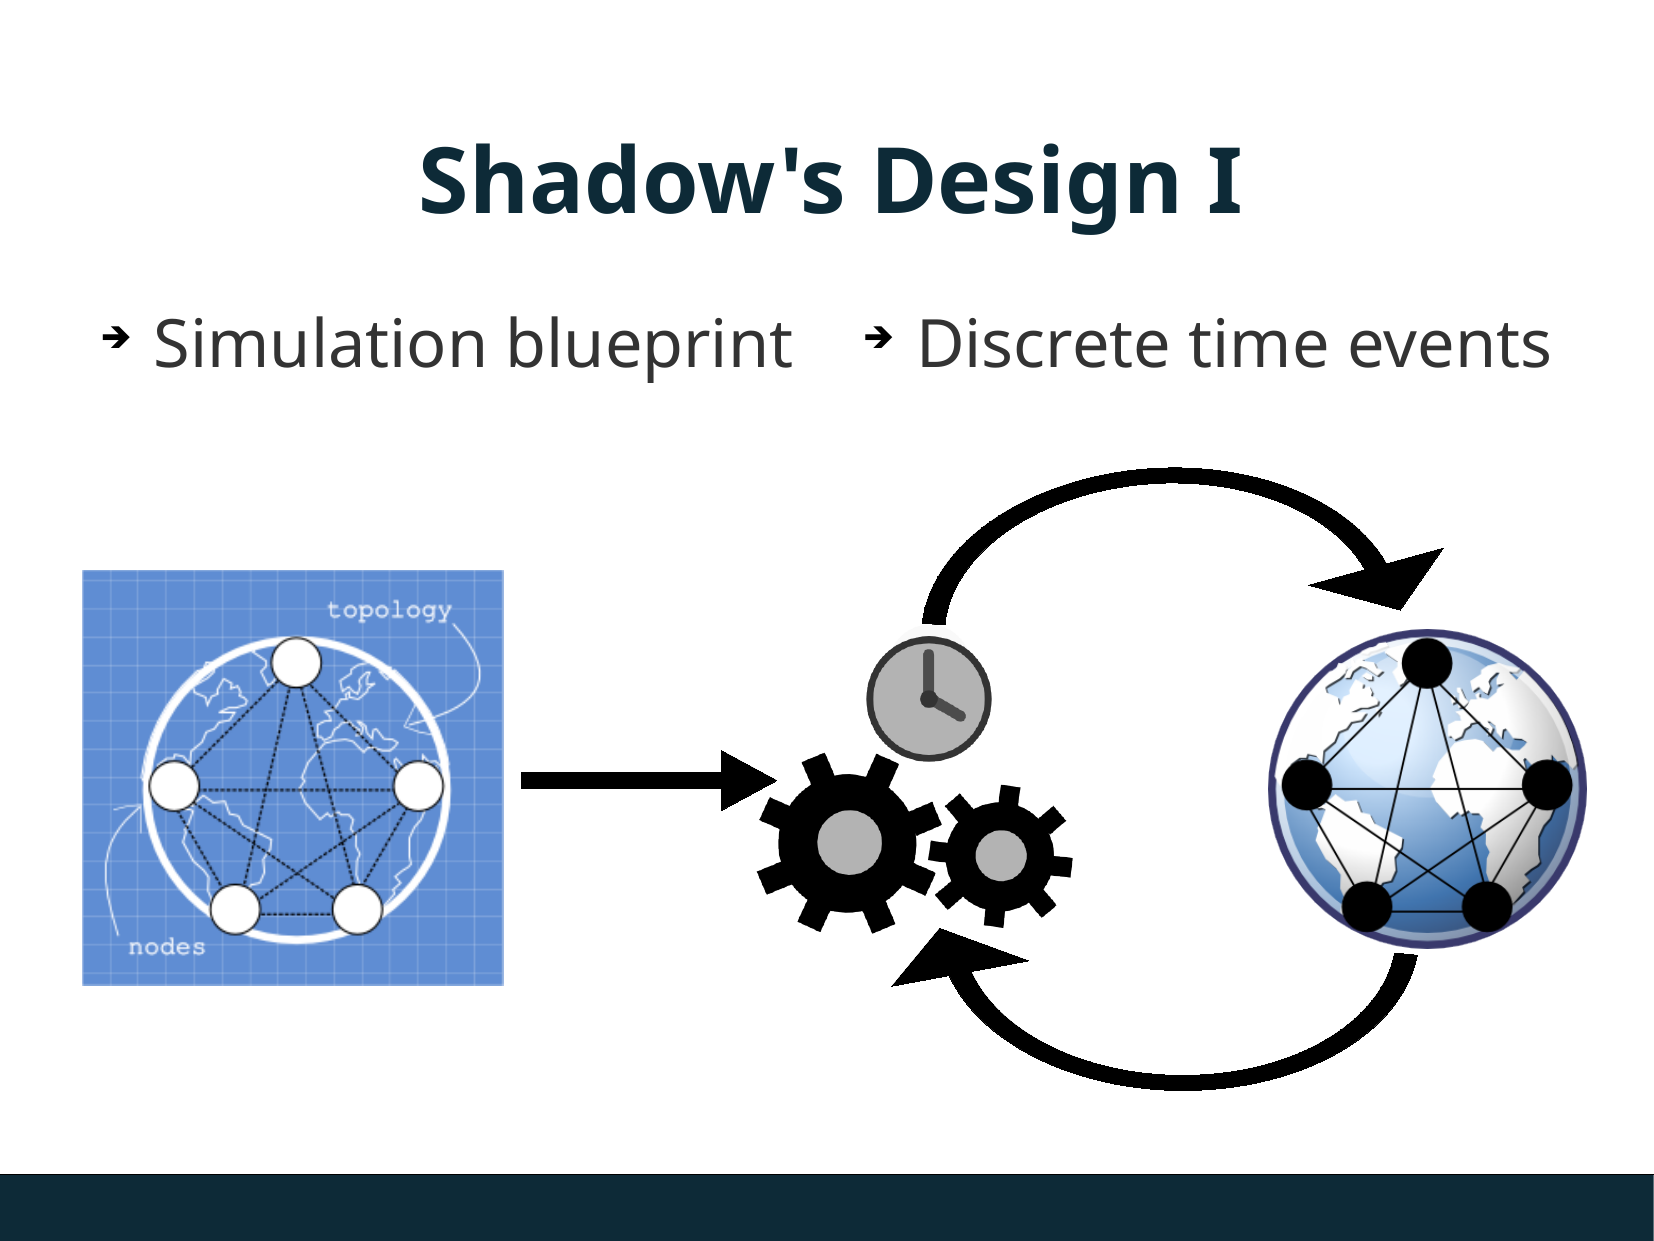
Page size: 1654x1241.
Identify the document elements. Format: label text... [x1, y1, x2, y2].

list Discrete time events [845, 296, 1572, 1115]
picture [756, 624, 1073, 934]
title Shadow's Design I [86, 74, 1575, 282]
picture [82, 570, 504, 986]
text_box [891, 934, 1418, 1091]
list Simulation blueprint [82, 296, 809, 1115]
text_box [922, 467, 1444, 624]
text_box [521, 750, 756, 811]
picture [1268, 629, 1587, 949]
